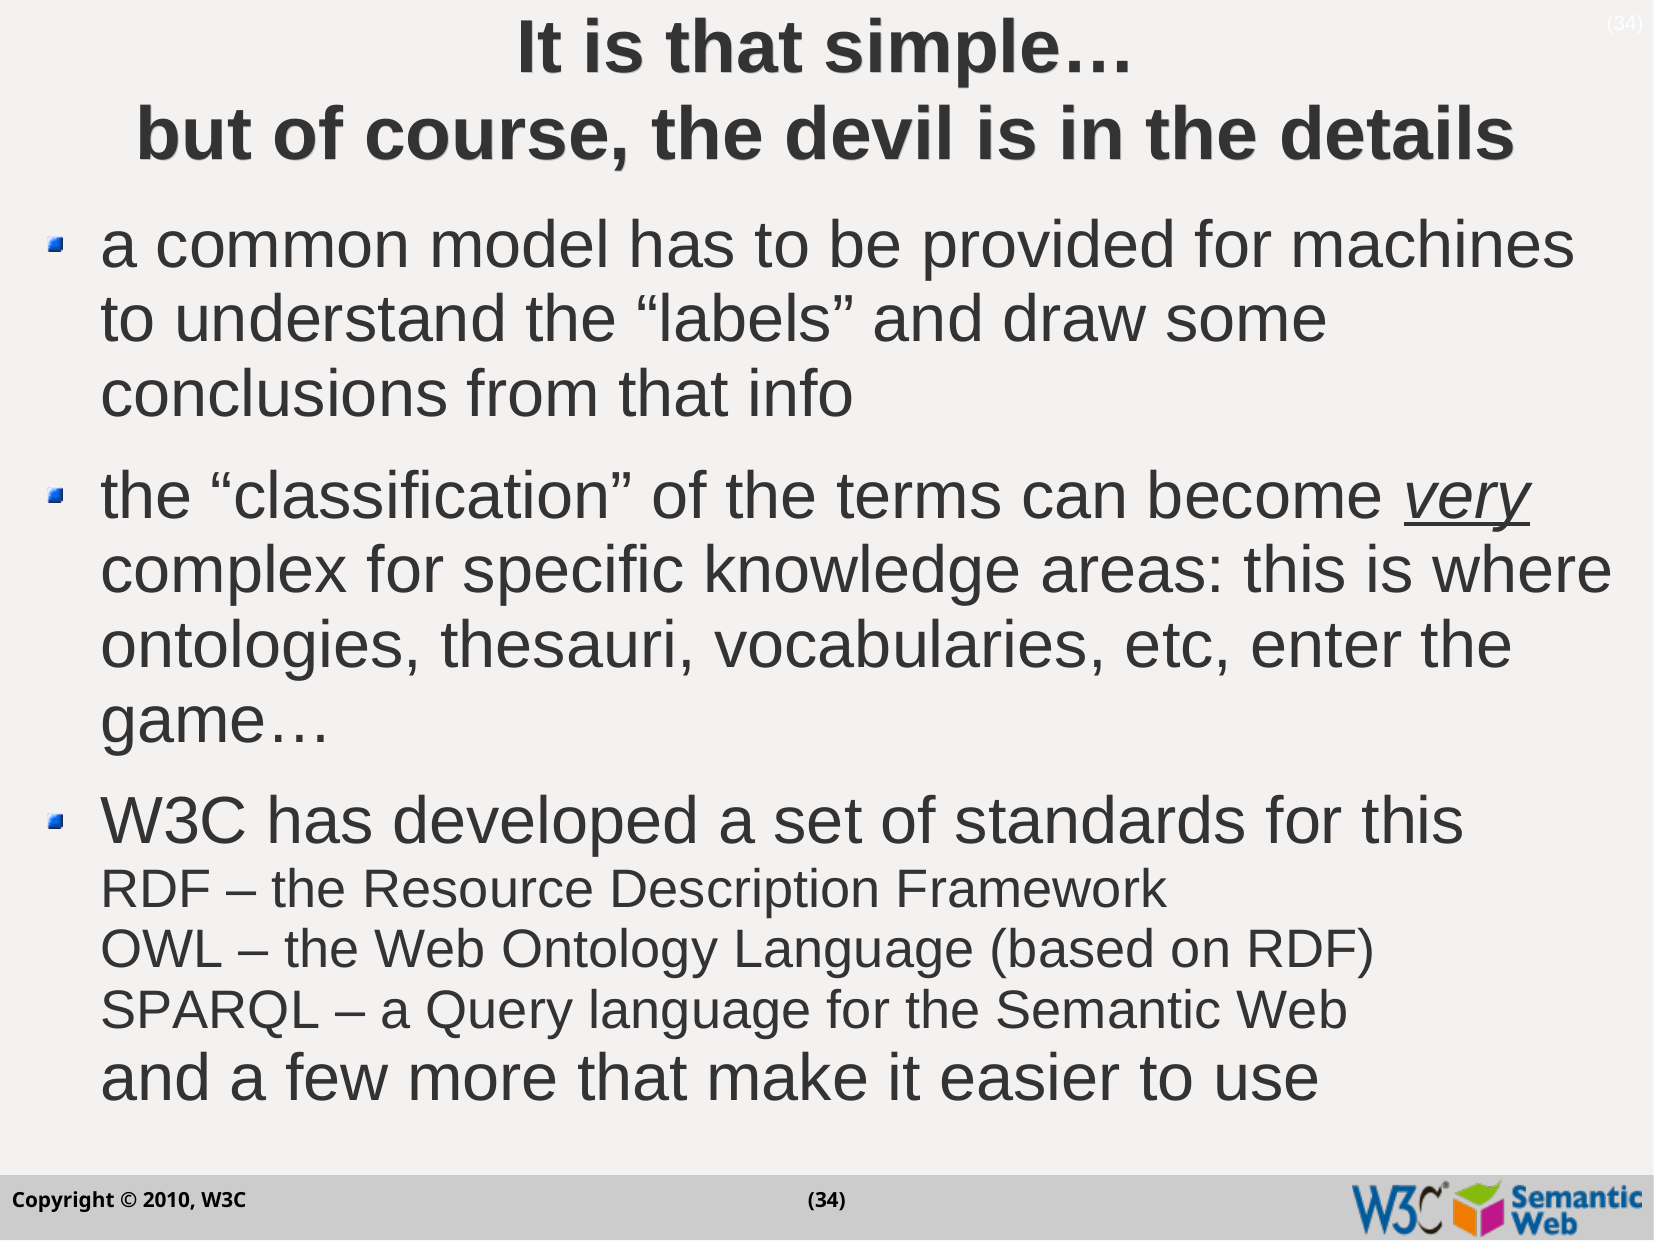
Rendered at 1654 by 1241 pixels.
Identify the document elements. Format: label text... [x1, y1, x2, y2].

picture [1352, 1178, 1642, 1237]
title It is that simple… but of course, the devil is in the details [0, 0, 1654, 178]
list a common model has to be provided for machines to understand the “labels” and draw some conclusions from that info the “classification” of the terms can become very complex for specific knowledge areas: this is where ontologies, thesauri, vocabularies, etc, enter the game… W3C has developed a set of standards for this RDF – the Resource Description Framework OWL – the Web Ontology Language (based on RDF) SPARQL – a Query language for the Semantic Web and a few more that make it easier to use [29, 206, 1624, 1134]
